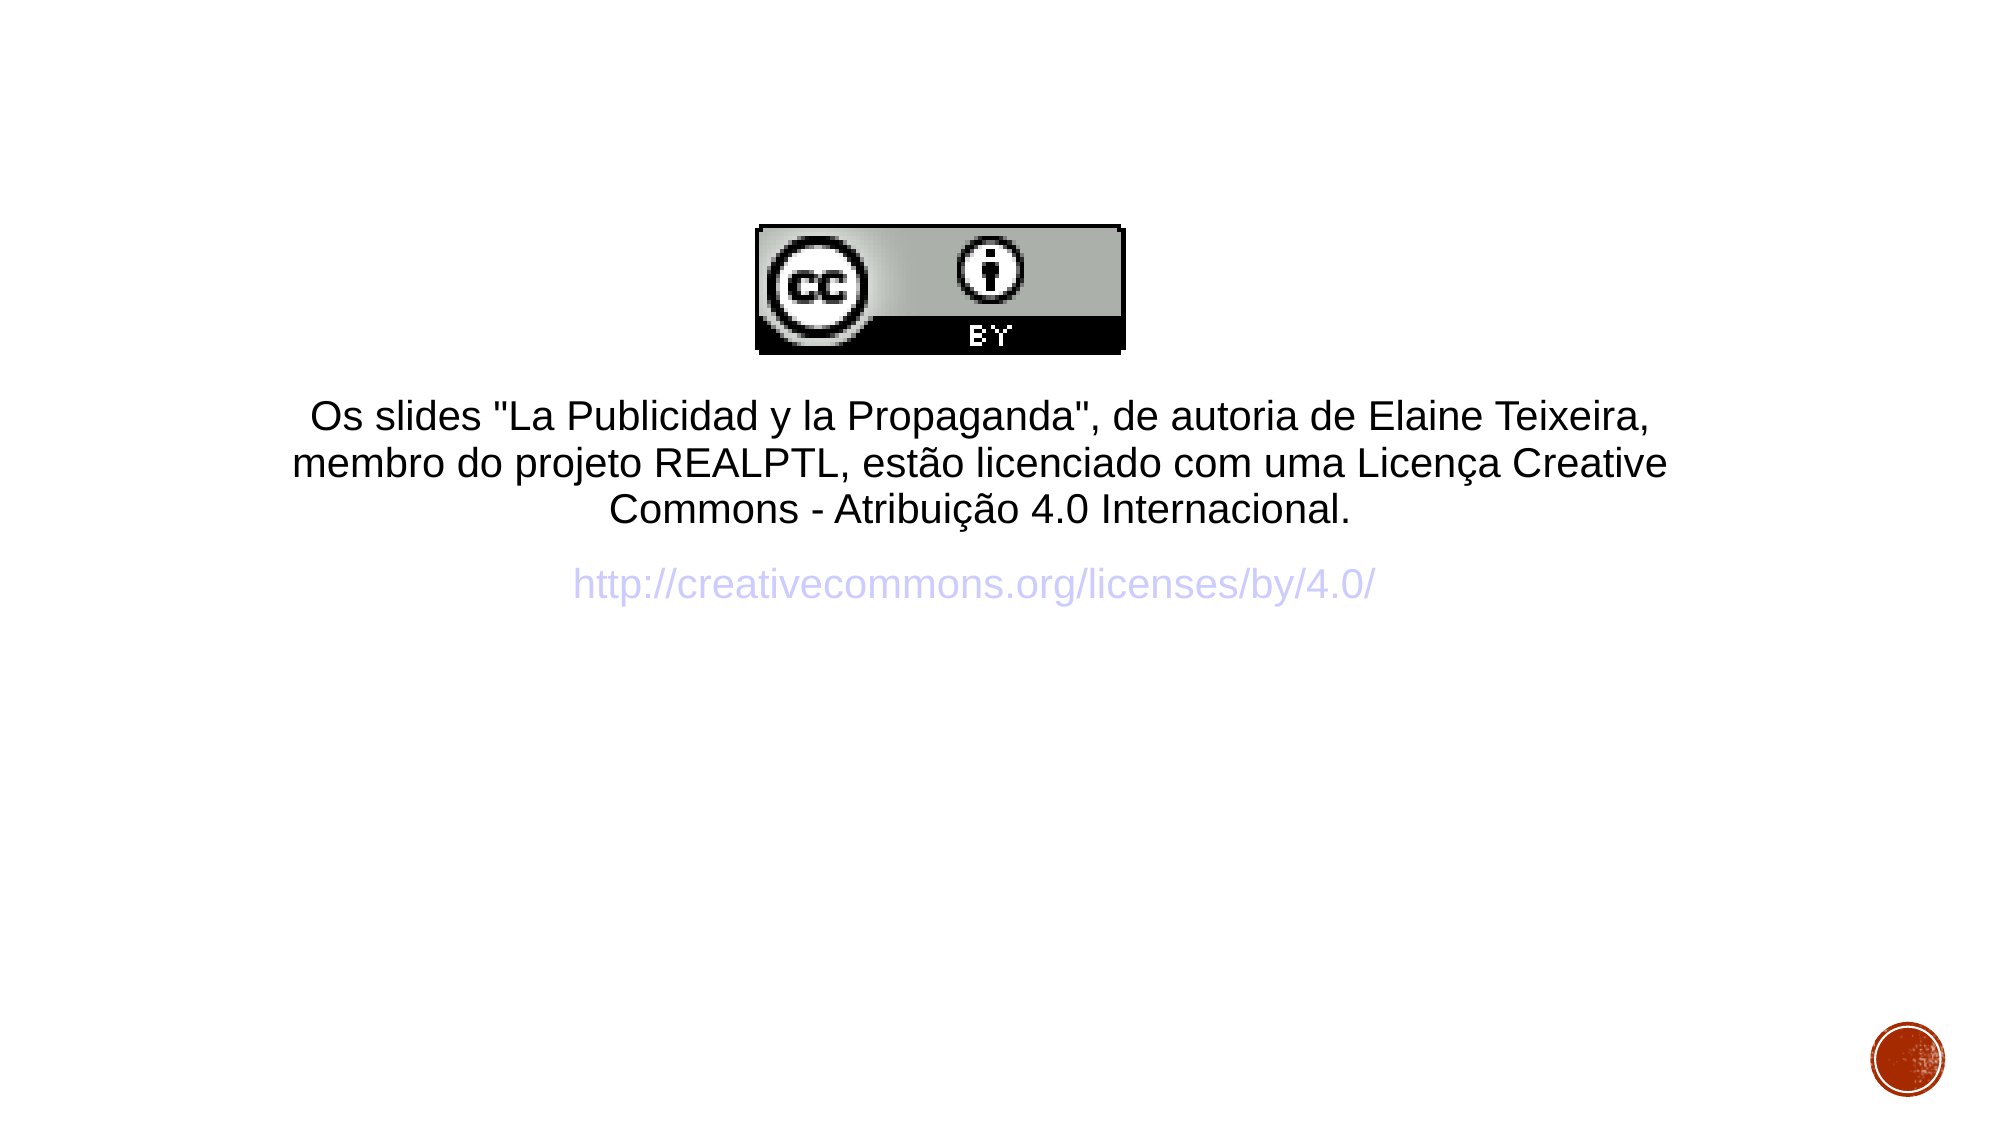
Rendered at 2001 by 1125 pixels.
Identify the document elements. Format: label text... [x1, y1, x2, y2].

picture [755, 224, 1126, 355]
picture [1870, 1021, 1946, 1097]
text_box Os slides "La Publicidad y la Propaganda", de autoria de Elaine Teixeira, membro do projeto REALPTL, estão licenciado com uma Licença Creative Commons - Atribuição 4.0 Internacional. http://creativecommons.org/licenses/by/4.0/ [236, 188, 1725, 923]
